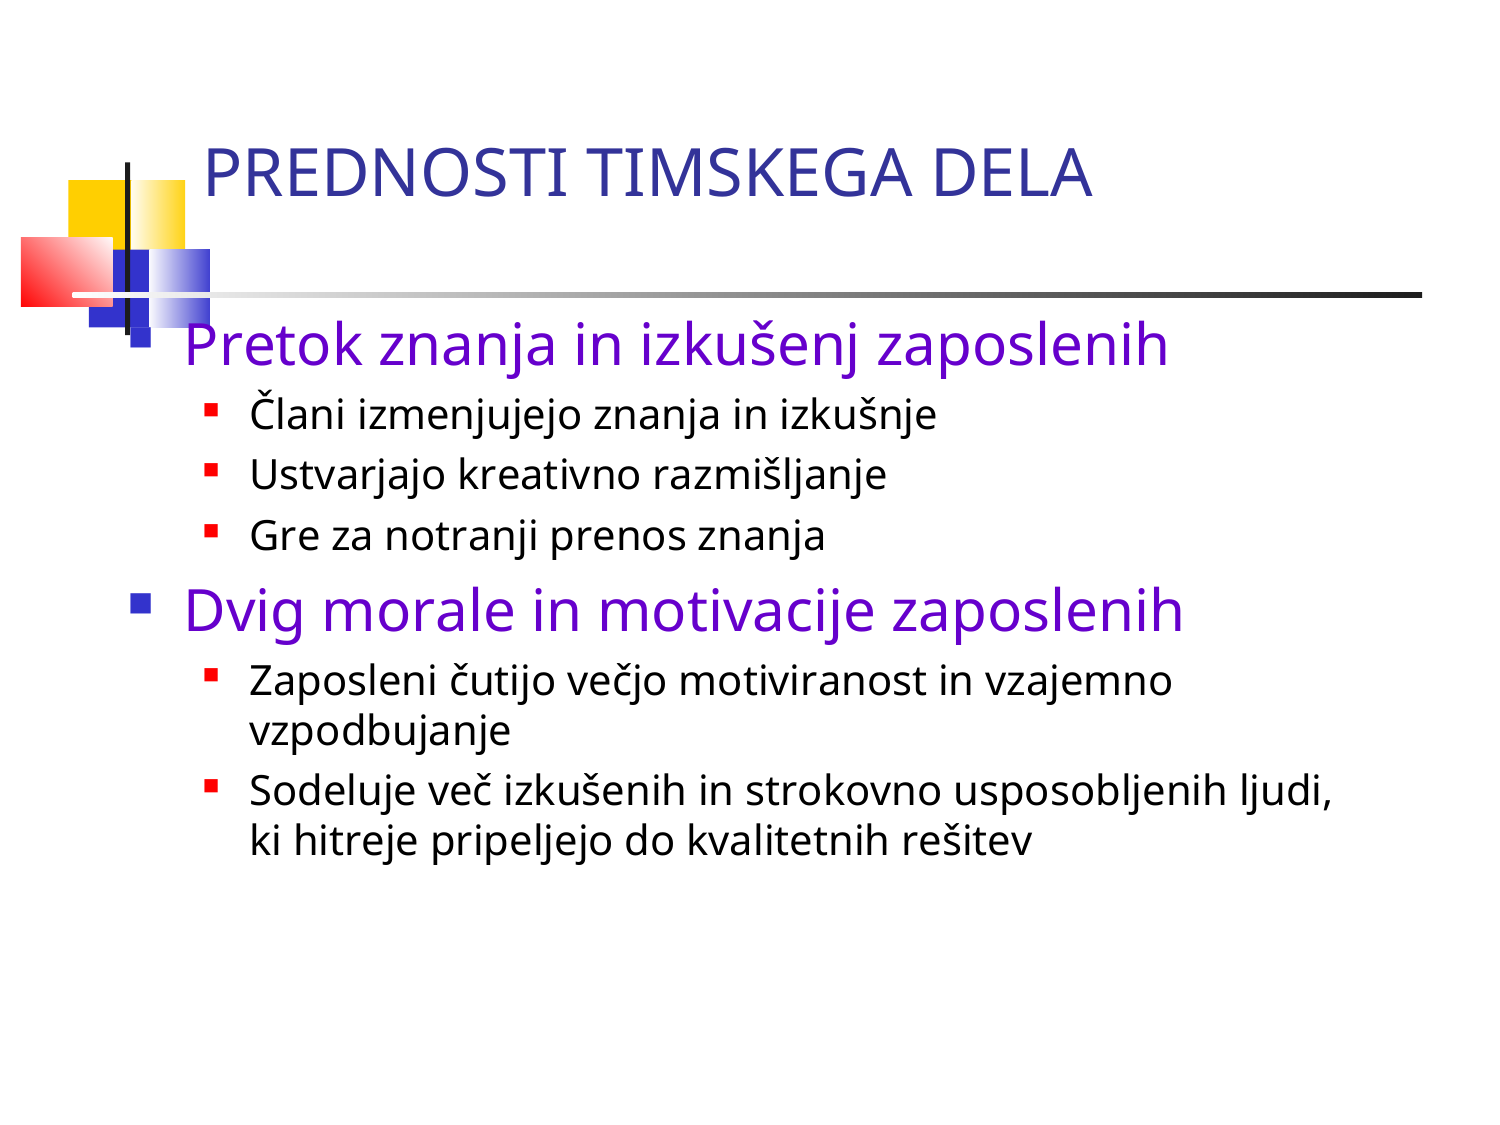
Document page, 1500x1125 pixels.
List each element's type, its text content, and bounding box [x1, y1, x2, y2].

title PREDNOSTI TIMSKEGA DELA [187, 112, 1466, 218]
list Pretok znanja in izkušenj zaposlenih Člani izmenjujejo znanja in izkušnje Ustvarjajo kreativno razmišljanje Gre za notranji prenos znanja Dvig morale in motivacije zaposlenih Zaposleni čutijo večjo motiviranost in vzajemno vzpodbujanje Sodeluje več izkušenih in strokovno usposobljenih ljudi, ki hitreje pripeljejo do kvalitetnih rešitev [112, 299, 1388, 1000]
